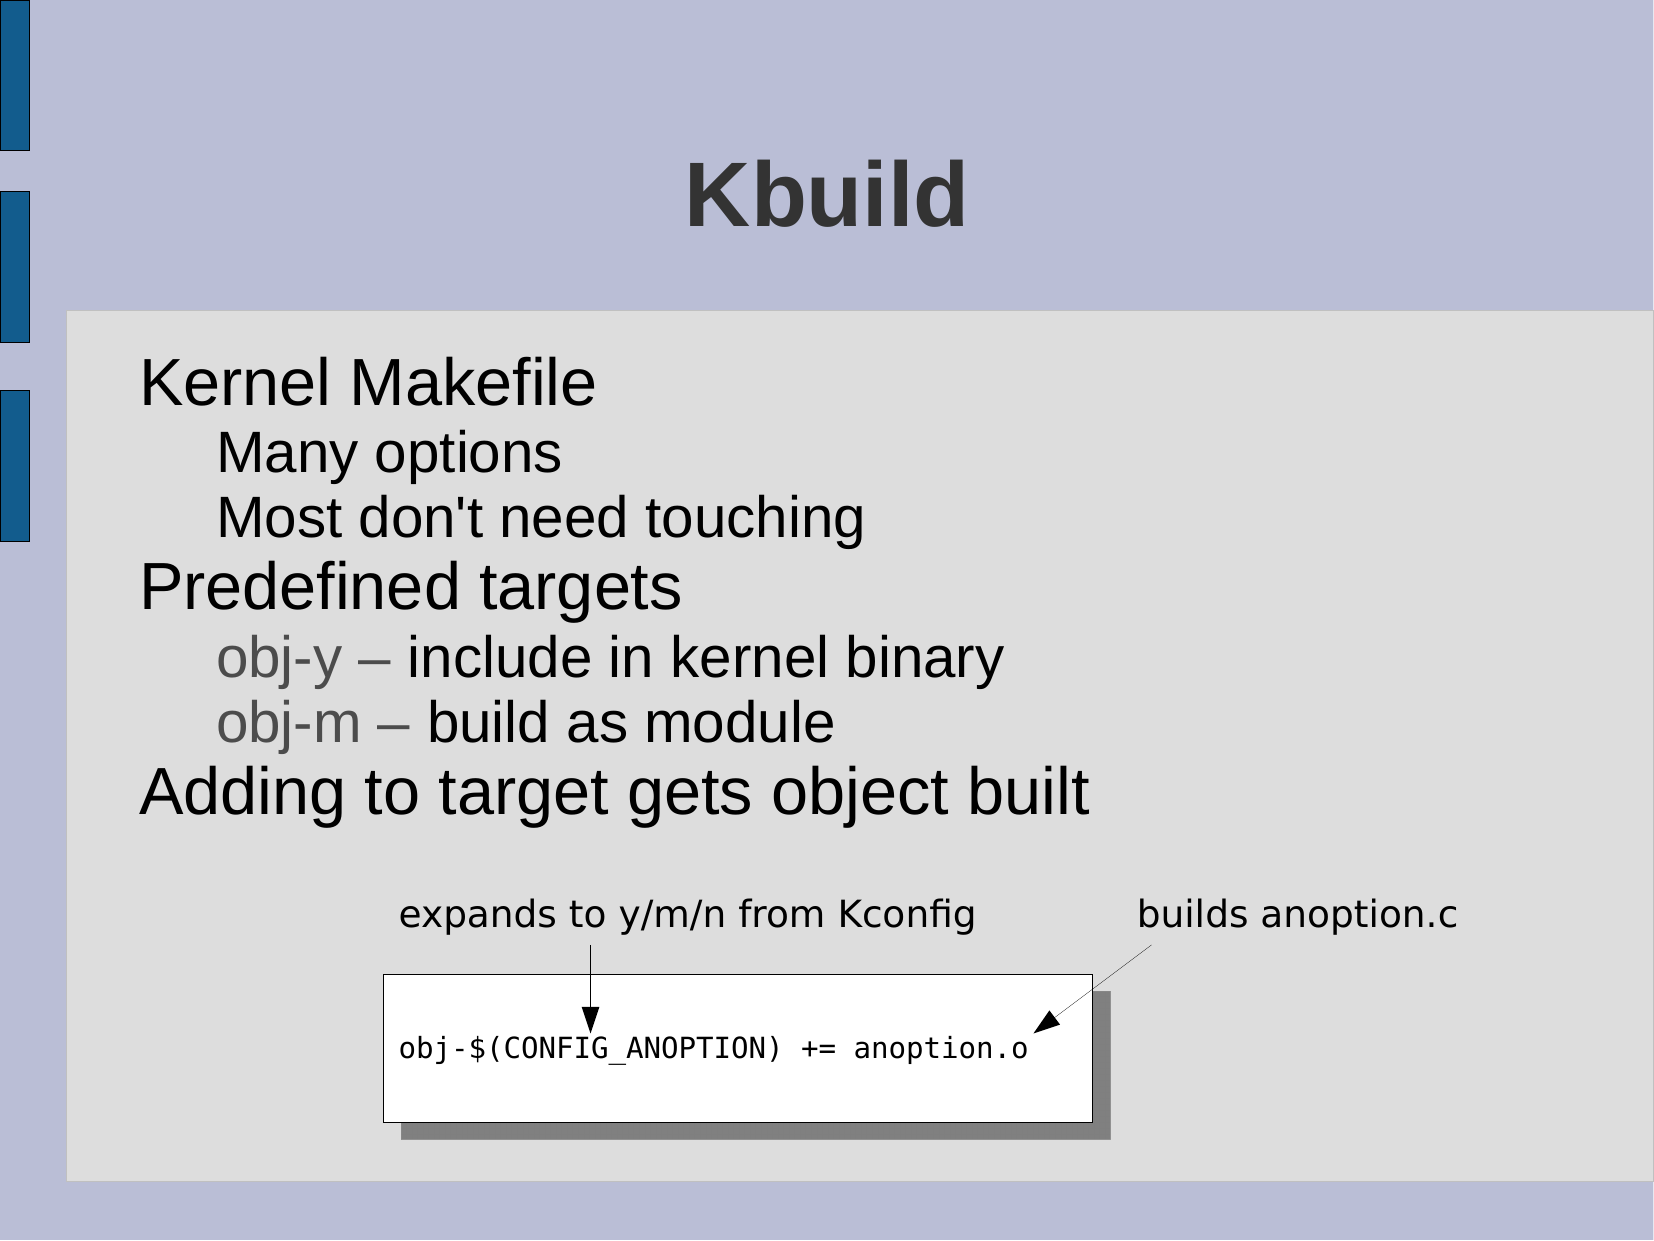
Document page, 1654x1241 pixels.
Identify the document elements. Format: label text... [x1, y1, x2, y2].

list Kernel Makefile Many options Most don't need touching Predefined targets obj-y – include in kernel binary obj-m – build as module Adding to target gets object built [121, 344, 1534, 1112]
text_box expands to y/m/n from Kconfig [383, 885, 1034, 945]
title Kbuild [121, 98, 1534, 291]
text_box builds anoption.c [1122, 885, 1506, 945]
text_box obj-$(CONFIG_ANOPTION) += anoption.o [383, 974, 1093, 1123]
